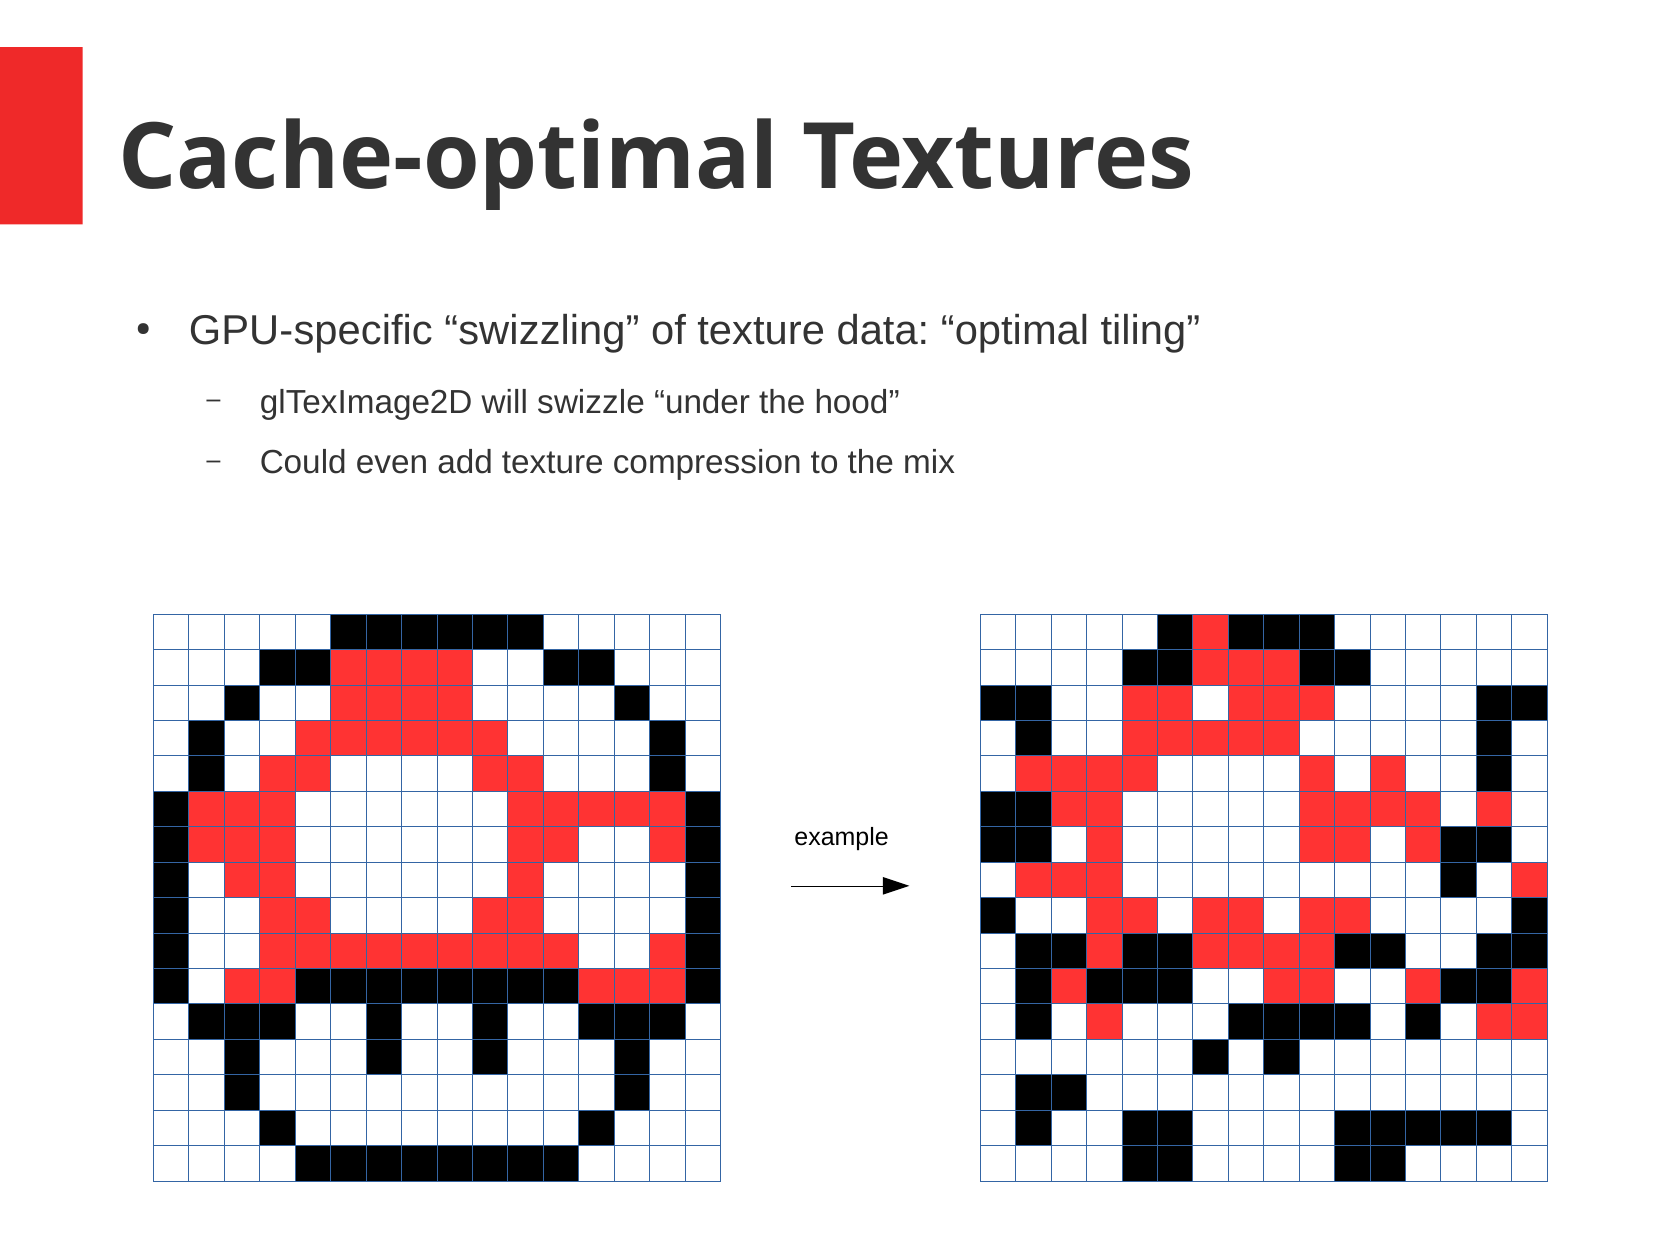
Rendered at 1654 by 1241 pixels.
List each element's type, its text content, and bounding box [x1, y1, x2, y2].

text_box [980, 614, 1548, 1182]
text_box [153, 614, 721, 1182]
text_box example [779, 814, 922, 858]
list GPU-specific “swizzling” of texture data: “optimal tiling” glTexImage2D will swizzle “under the hood” Could even add texture compression to the mix [118, 307, 1583, 1074]
title Cache-optimal Textures [118, 49, 1571, 257]
